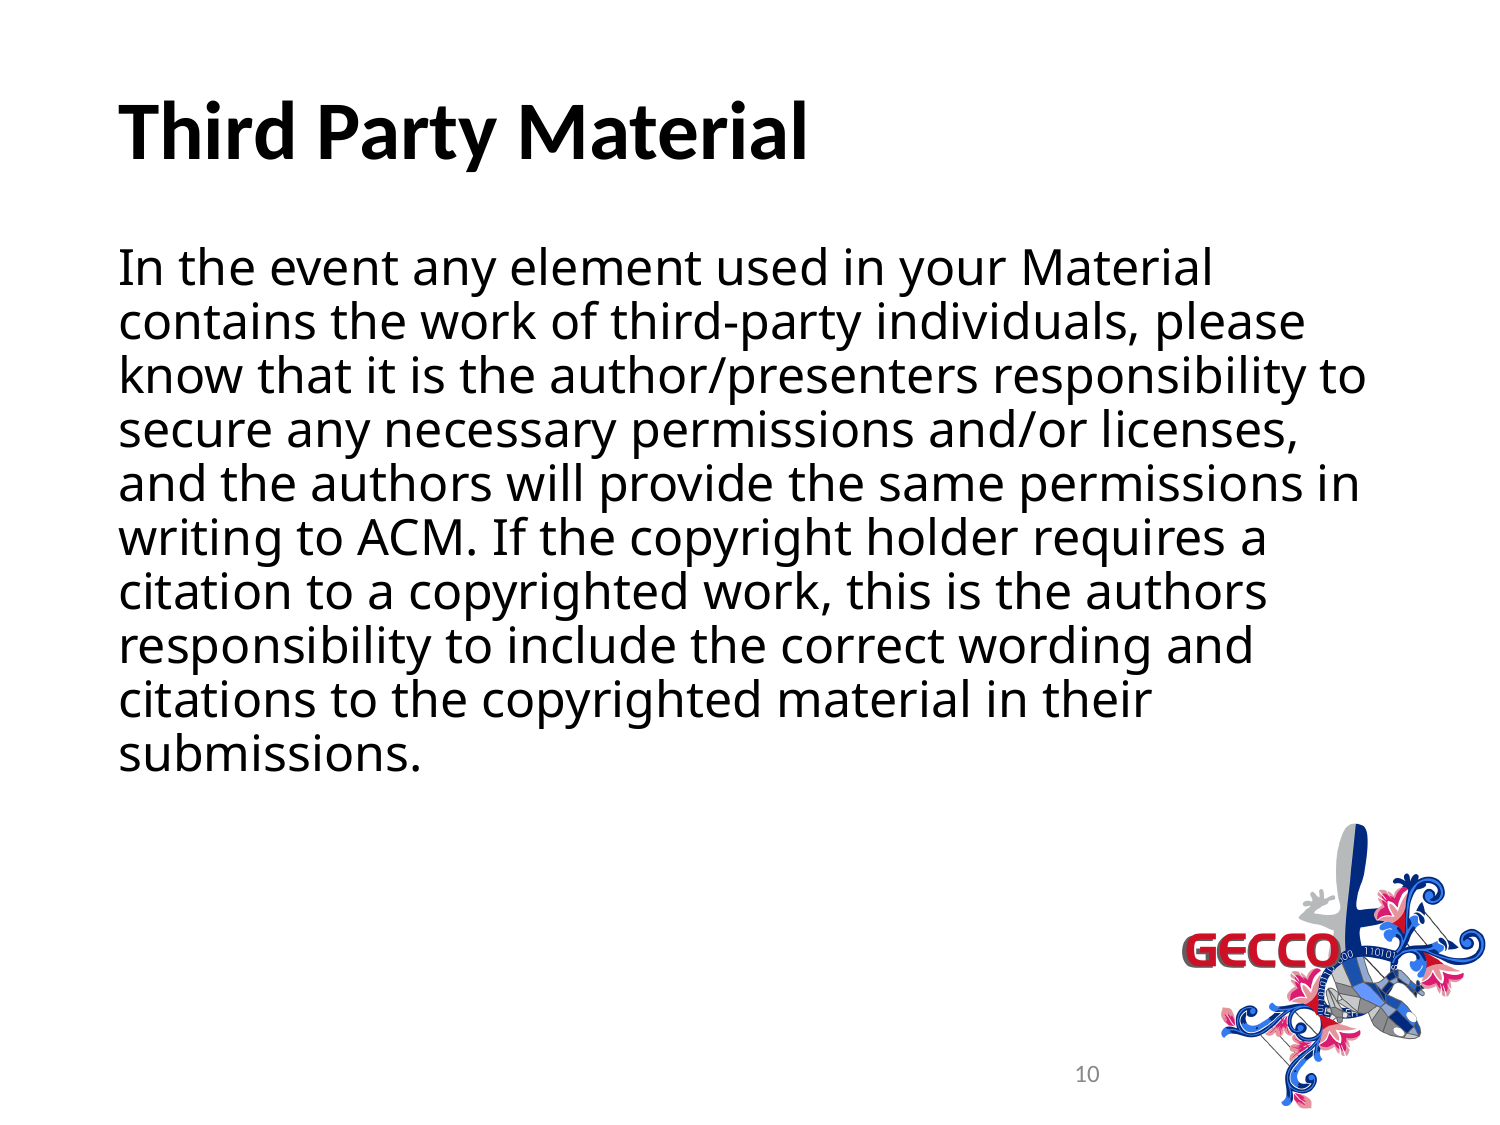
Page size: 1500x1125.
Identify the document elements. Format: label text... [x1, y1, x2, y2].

list In the event any element used in your Material contains the work of third-party individuals, please know that it is the author/presenters responsibility to secure any necessary permissions and/or licenses, and the authors will provide the same permissions in writing to ACM. If the copyright holder requires a citation to a copyrighted work, this is the authors responsibility to include the correct wording and citations to the copyrighted material in their submissions. [103, 235, 1397, 1014]
title Third Party Material [103, 59, 1397, 207]
text_box 11 [1059, 1042, 1397, 1103]
